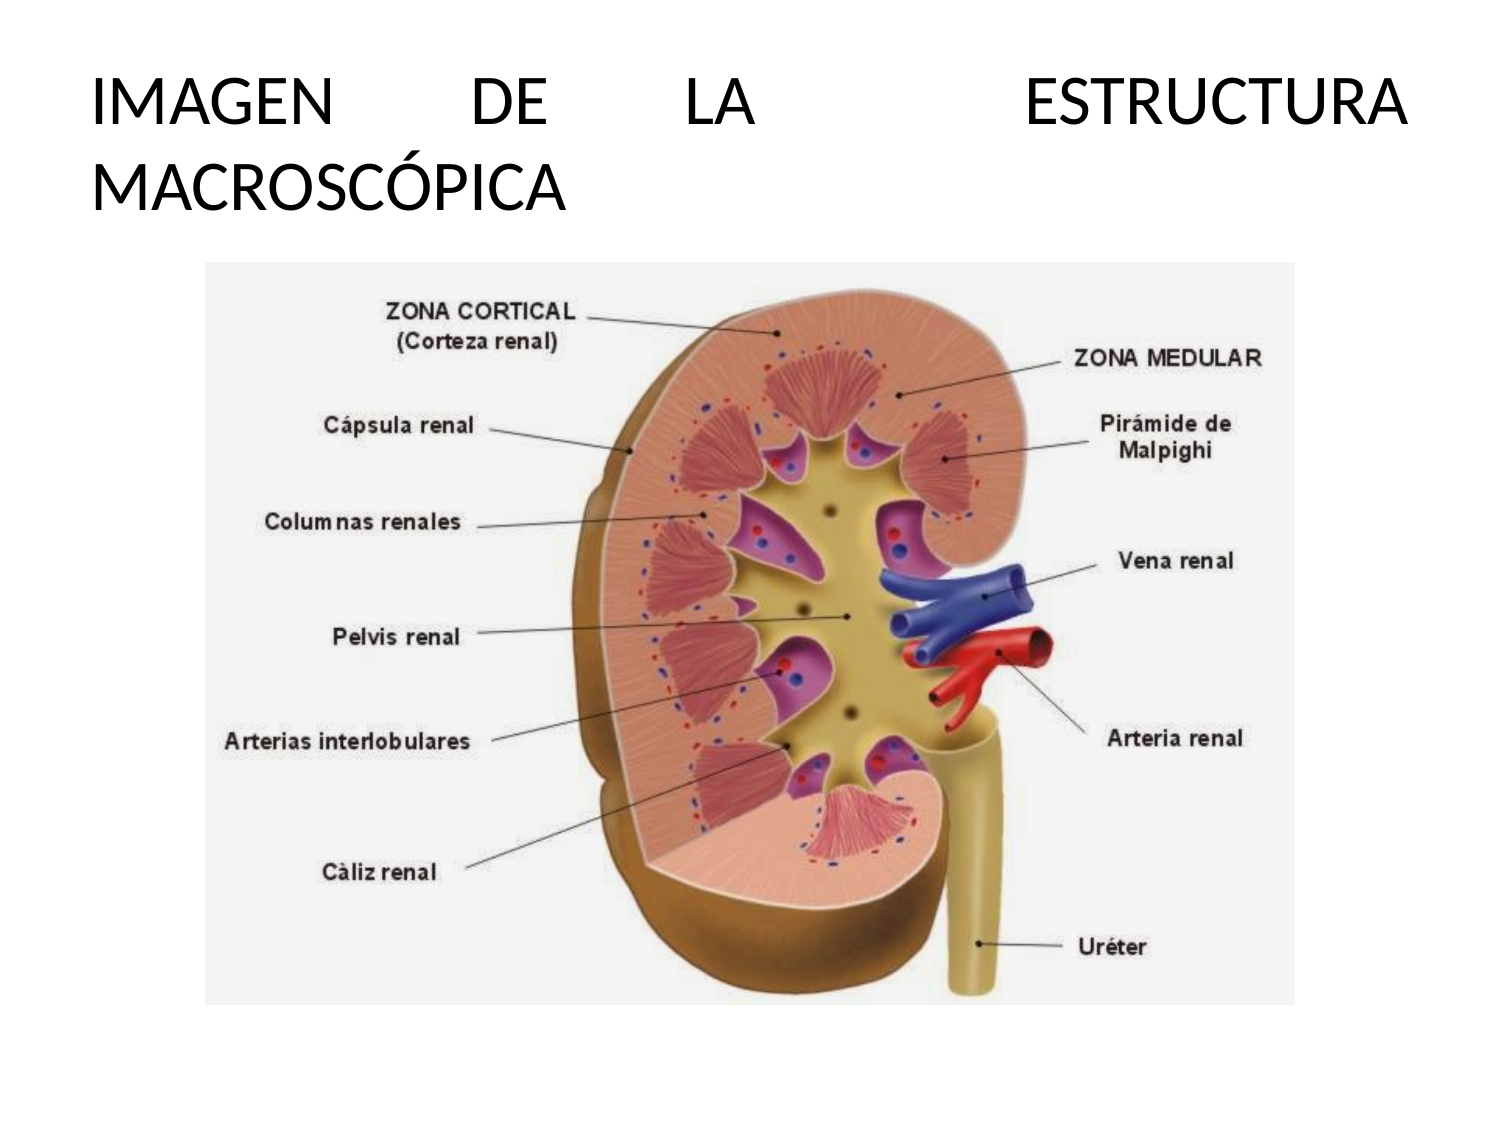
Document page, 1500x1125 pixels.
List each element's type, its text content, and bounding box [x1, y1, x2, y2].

picture [205, 262, 1295, 1005]
title IMAGEN DE LA ESTRUCTURA MACROSCÓPICA [75, 45, 1425, 233]
